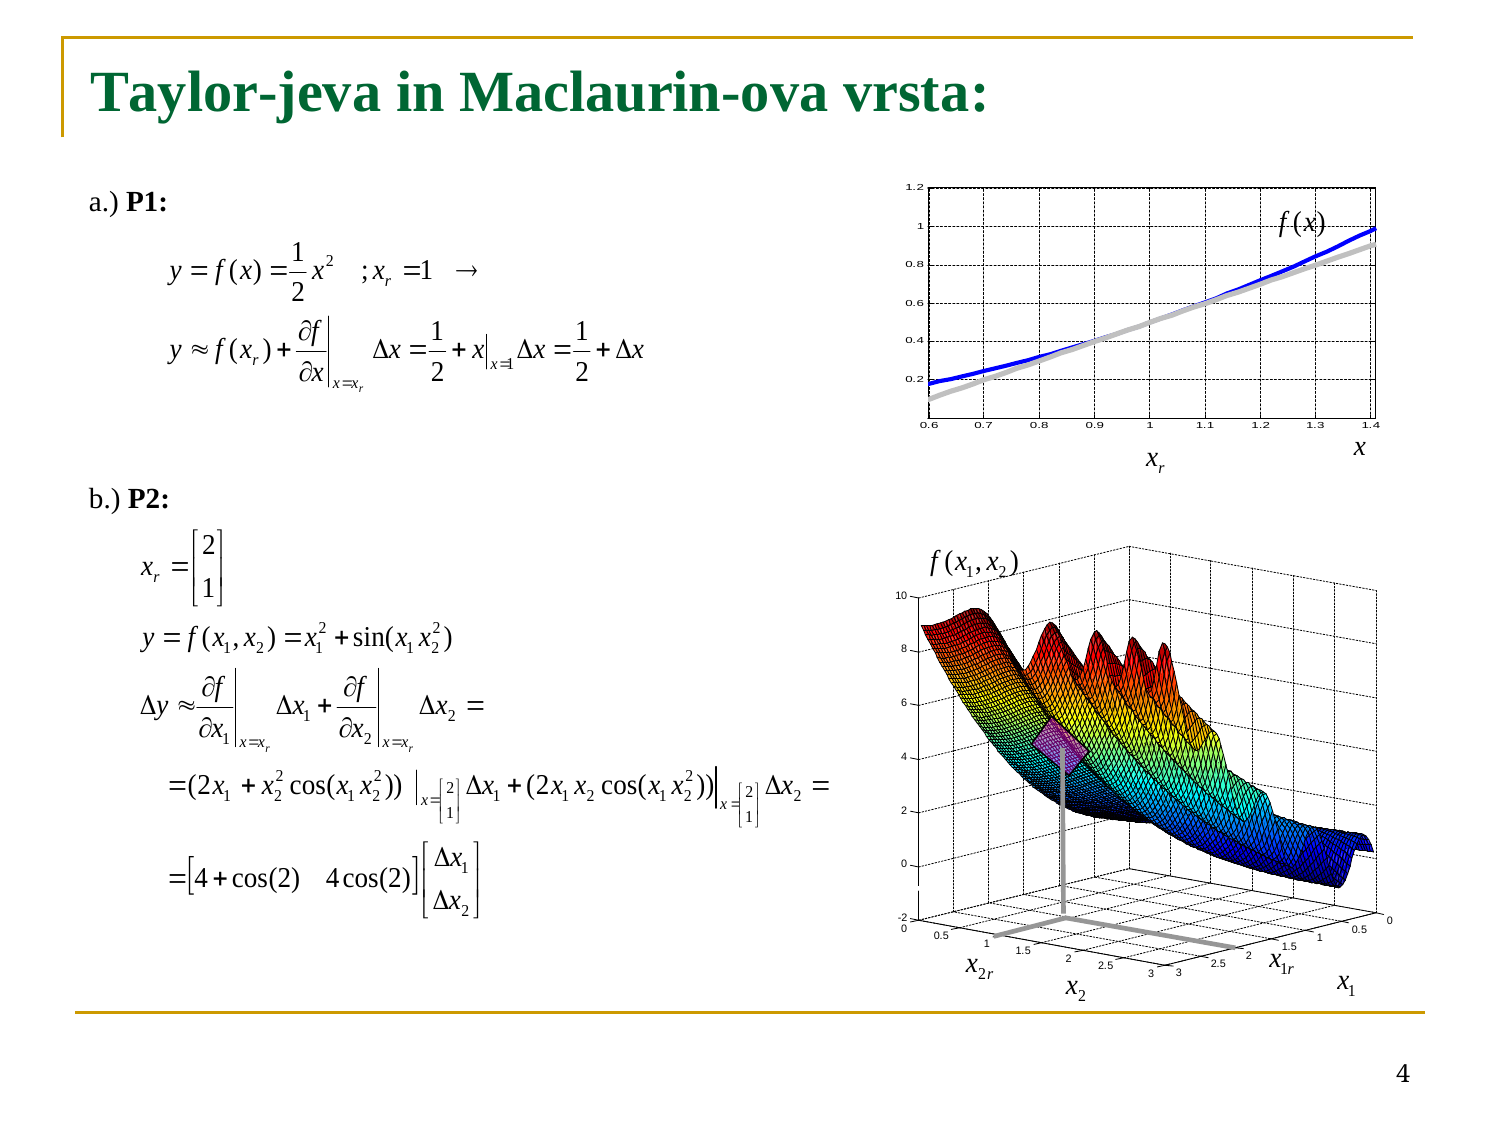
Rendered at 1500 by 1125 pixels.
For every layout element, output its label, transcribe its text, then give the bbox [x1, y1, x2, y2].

picture [852, 166, 1430, 450]
chart [1348, 427, 1378, 473]
picture [841, 508, 1433, 1022]
chart [1264, 938, 1301, 980]
list a.) P1: b.) P2: [73, 174, 737, 1014]
chart [162, 234, 650, 398]
chart [135, 523, 830, 925]
chart [1060, 965, 1090, 1007]
chart [921, 541, 1023, 583]
chart [1140, 450, 1171, 478]
text_box [1031, 716, 1090, 776]
chart [1332, 960, 1360, 1002]
title Taylor-jeva in Maclaurin-ova vrsta: [75, 45, 1426, 233]
chart [960, 943, 999, 985]
chart [1269, 204, 1331, 244]
text_box <number> [1074, 1024, 1426, 1100]
